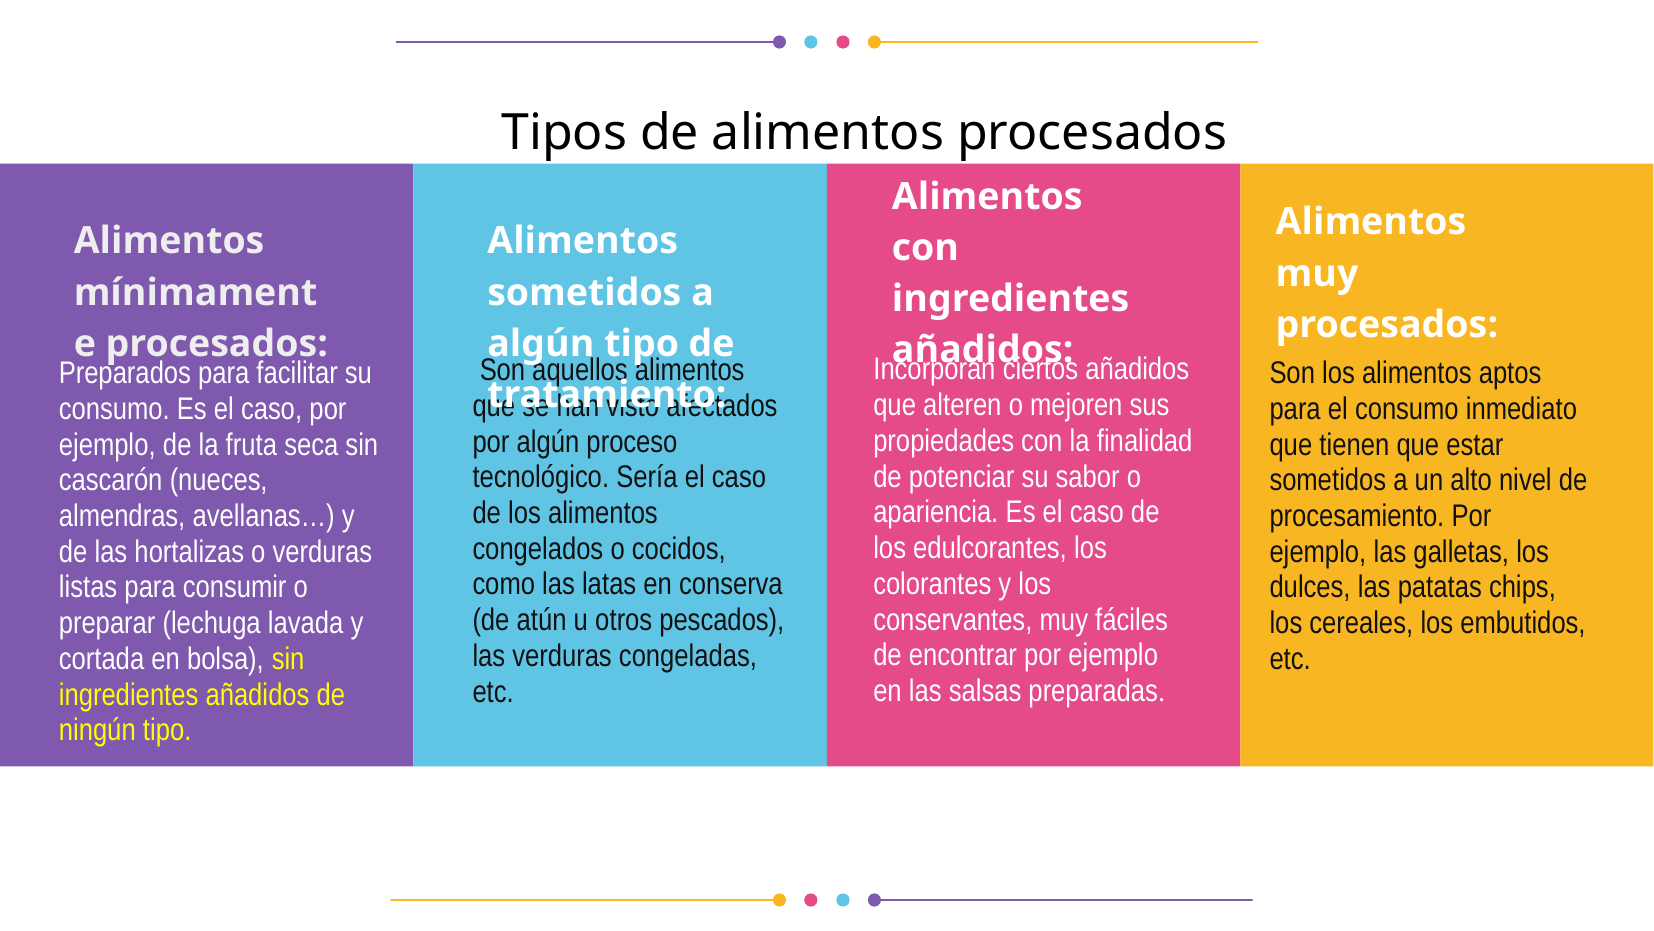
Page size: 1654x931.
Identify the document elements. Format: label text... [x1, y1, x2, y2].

title Preparados para facilitar su consumo. Es el caso, por ejemplo, de la fruta seca sin cascarón (nueces, almendras, avellanas…) y de las hortalizas o verduras listas para consumir o preparar (lechuga lavada y cortada en bolsa), sin ingredientes añadidos de ningún tipo. [59, 354, 380, 748]
text_box Alimentos sometidos a algún tipo de tratamiento: [472, 206, 798, 335]
title Incorporan ciertos añadidos que alteren o mejoren sus propiedades con la finalidad de potenciar su sabor o apariencia. Es el caso de los edulcorantes, los colorantes y los conservantes, muy fáciles de encontrar por ejemplo en las salsas preparadas. [873, 350, 1194, 709]
text_box Tipos de alimentos procesados [472, 88, 1270, 154]
text_box Alimentos mínimamente procesados: [59, 206, 355, 335]
title Alimentos con ingredientes añadidos: [891, 215, 1152, 328]
title Son aquellos alimentos que se han visto afectados por algún proceso tecnológico. Sería el caso de los alimentos congelados o cocidos, como las latas en conserva (de atún u otros pescados), las verduras congeladas, etc. [472, 335, 793, 709]
title Alimentos muy procesados: [1275, 218, 1536, 325]
title Son los alimentos aptos para el consumo inmediato que tienen que estar sometidos a un alto nivel de procesamiento. Por ejemplo, las galletas, los dulces, las patatas chips, los cereales, los embutidos, etc. [1269, 354, 1591, 676]
